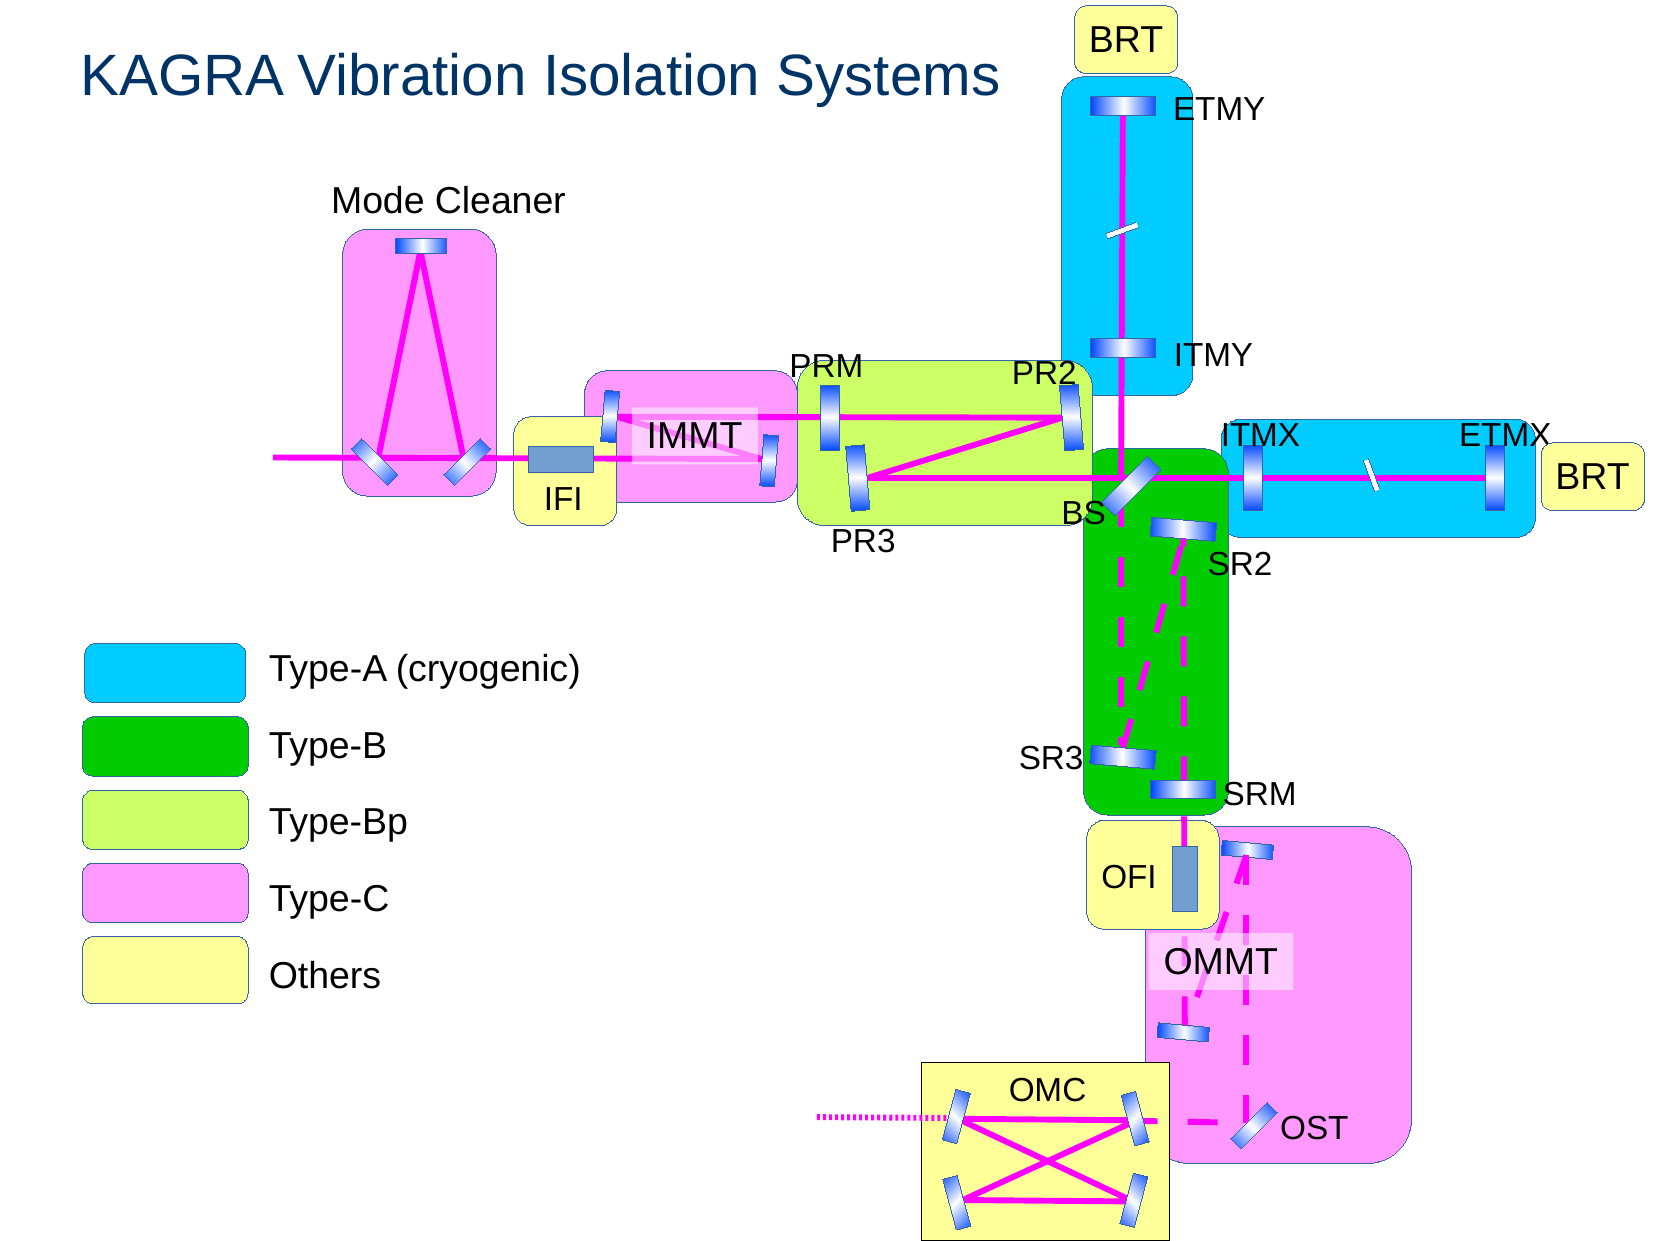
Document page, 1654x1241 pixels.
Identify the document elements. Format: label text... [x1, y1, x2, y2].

text_box OMC [993, 1064, 1102, 1117]
text_box [1061, 76, 1193, 396]
text_box KAGRA Vibration Isolation Systems [66, 35, 1016, 116]
text_box Type-Bp [254, 793, 423, 851]
text_box ITMY [1159, 328, 1274, 381]
text_box OMMT [1148, 933, 1294, 990]
text_box SR3 [1003, 732, 1099, 785]
text_box ETMY [1158, 82, 1281, 135]
text_box Others [253, 947, 397, 1004]
text_box BRT [1541, 442, 1645, 511]
text_box SRM [1207, 768, 1312, 821]
text_box [513, 360, 1536, 816]
text_box Type-C [253, 870, 405, 928]
text_box IFI [529, 473, 632, 526]
text_box OFI [1086, 851, 1190, 904]
text_box OST [1265, 1102, 1369, 1155]
text_box [342, 230, 497, 497]
text_box [82, 863, 249, 923]
text_box ETMX [1444, 408, 1567, 461]
text_box SR2 [1192, 538, 1291, 591]
text_box Type-A (cryogenic) [253, 639, 596, 697]
text_box [921, 820, 1412, 1241]
text_box BS [1046, 487, 1121, 540]
text_box Mode Cleaner [316, 172, 581, 230]
text_box ITMX [1206, 408, 1316, 461]
text_box IMMT [631, 407, 758, 465]
text_box PRM [774, 340, 886, 393]
text_box [82, 716, 249, 777]
text_box [82, 936, 249, 1004]
text_box BRT [1074, 5, 1178, 74]
text_box PR3 [816, 515, 911, 568]
text_box PR2 [997, 347, 1097, 400]
text_box Type-B [254, 716, 403, 774]
text_box [84, 643, 246, 703]
text_box [82, 790, 249, 850]
